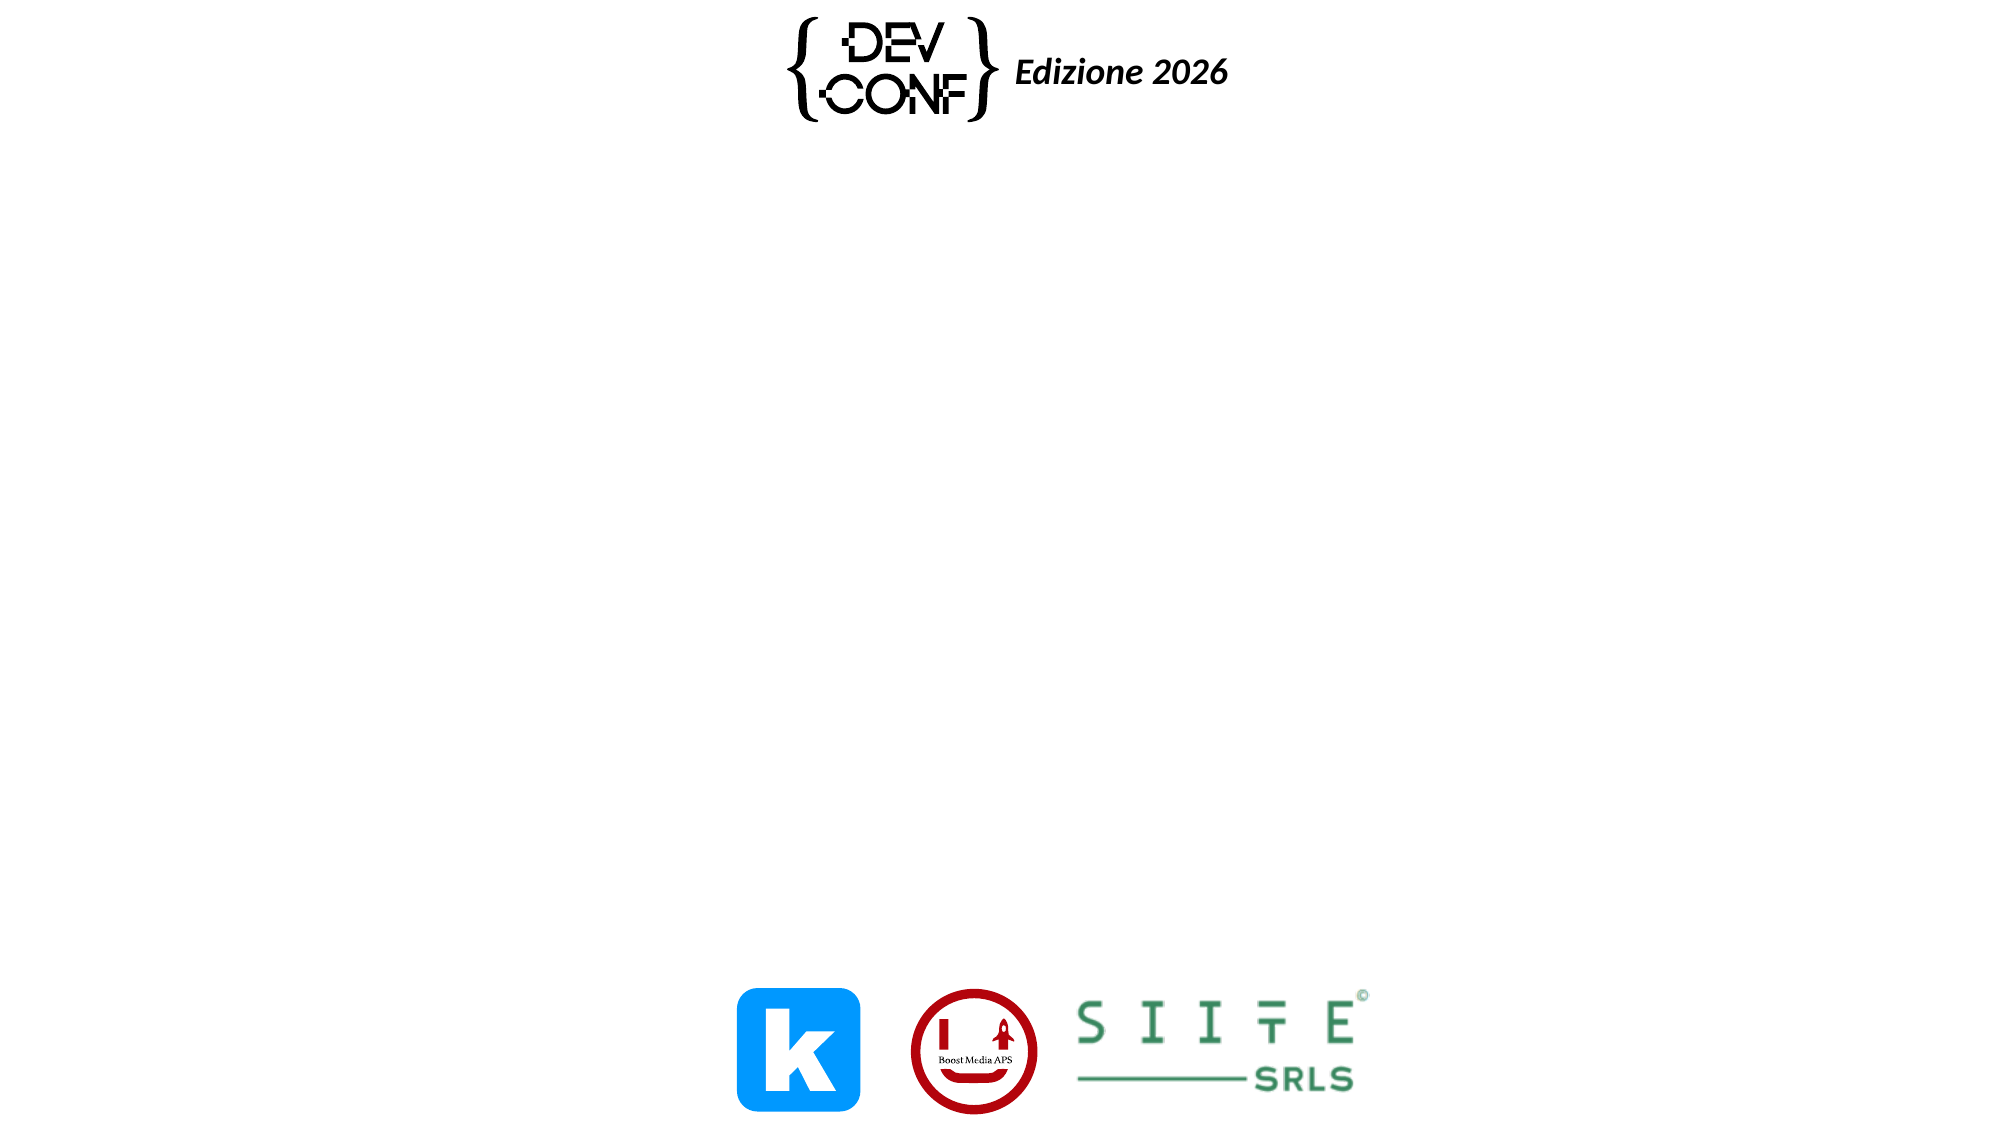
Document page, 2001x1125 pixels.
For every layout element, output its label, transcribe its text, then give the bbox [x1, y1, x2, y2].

picture [735, 987, 862, 1113]
picture [1055, 976, 1382, 1123]
picture [910, 988, 1038, 1115]
text_box Edizione 2026 [999, 39, 1248, 100]
picture [742, 0, 1043, 220]
